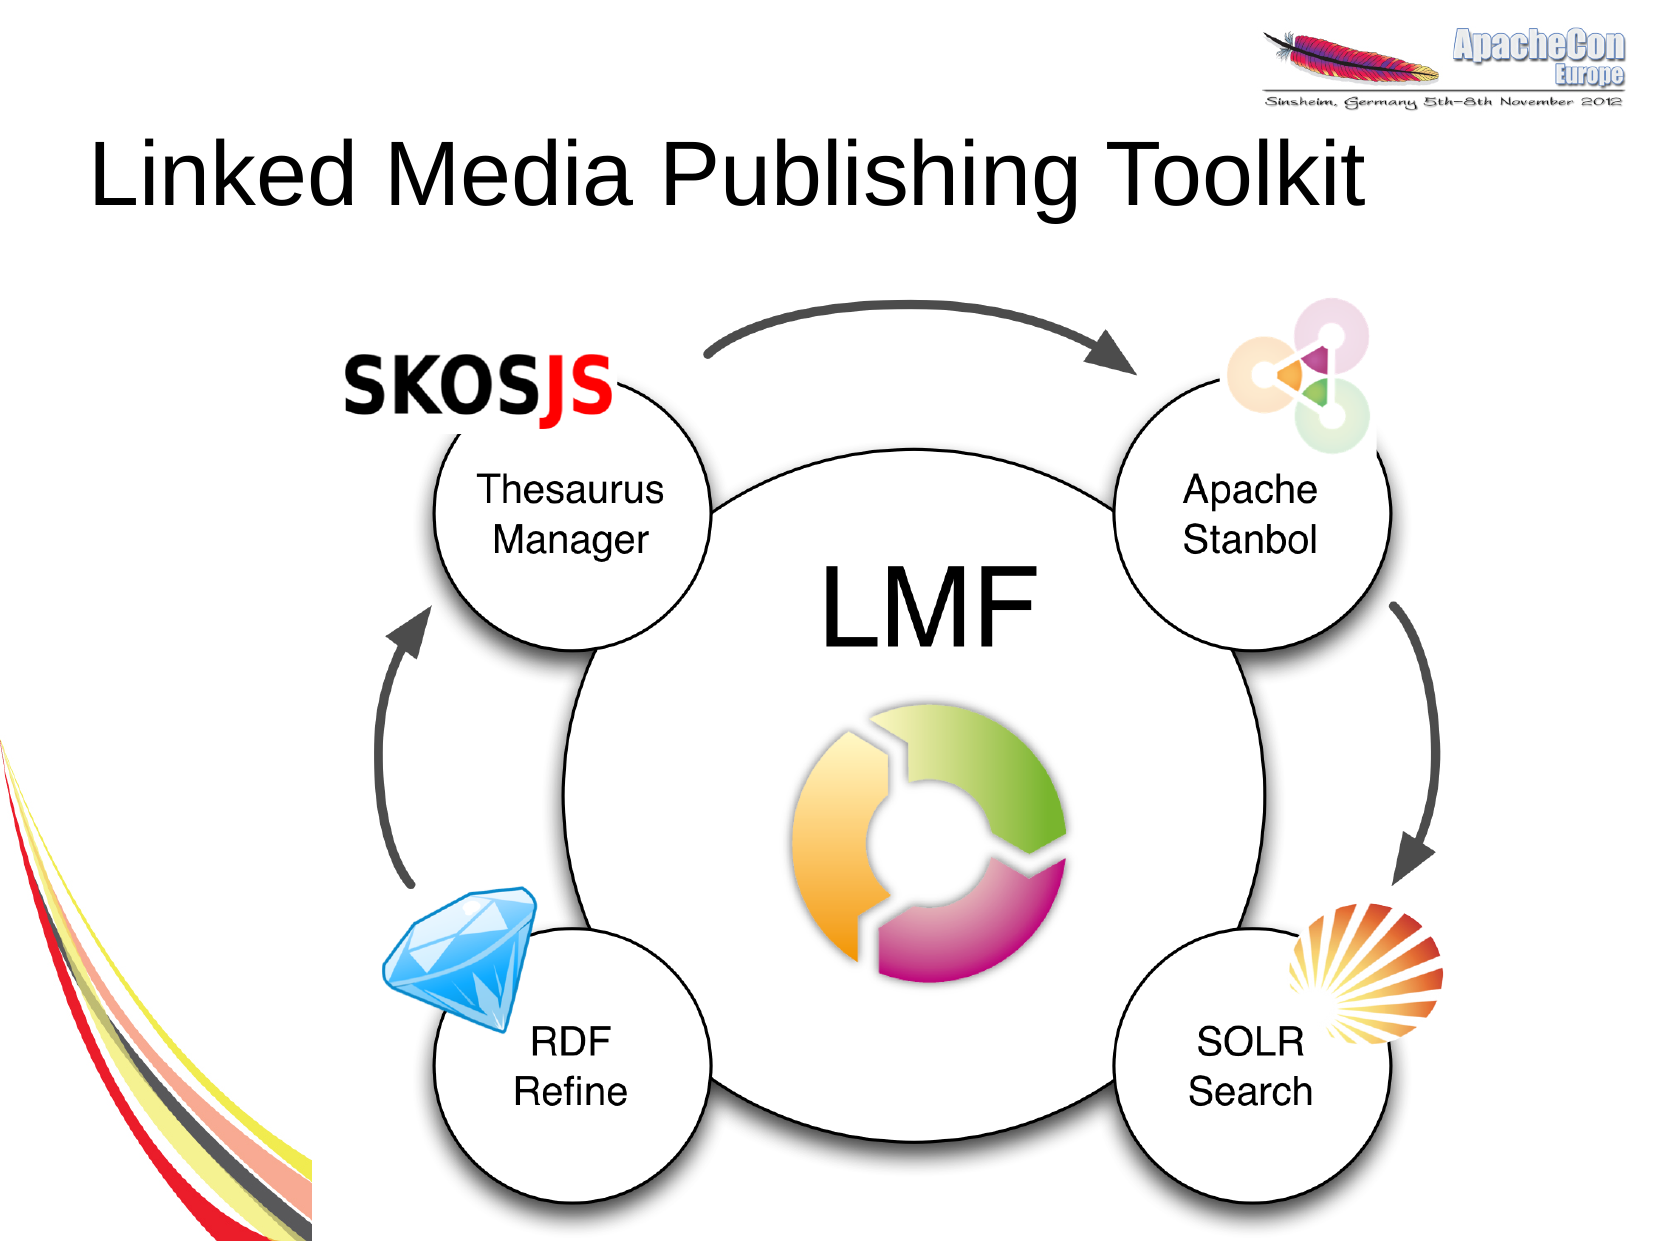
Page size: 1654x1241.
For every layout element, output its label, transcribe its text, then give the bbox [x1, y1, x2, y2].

picture [0, 0, 1654, 1241]
title Linked Media Publishing Toolkit [88, 118, 1447, 230]
